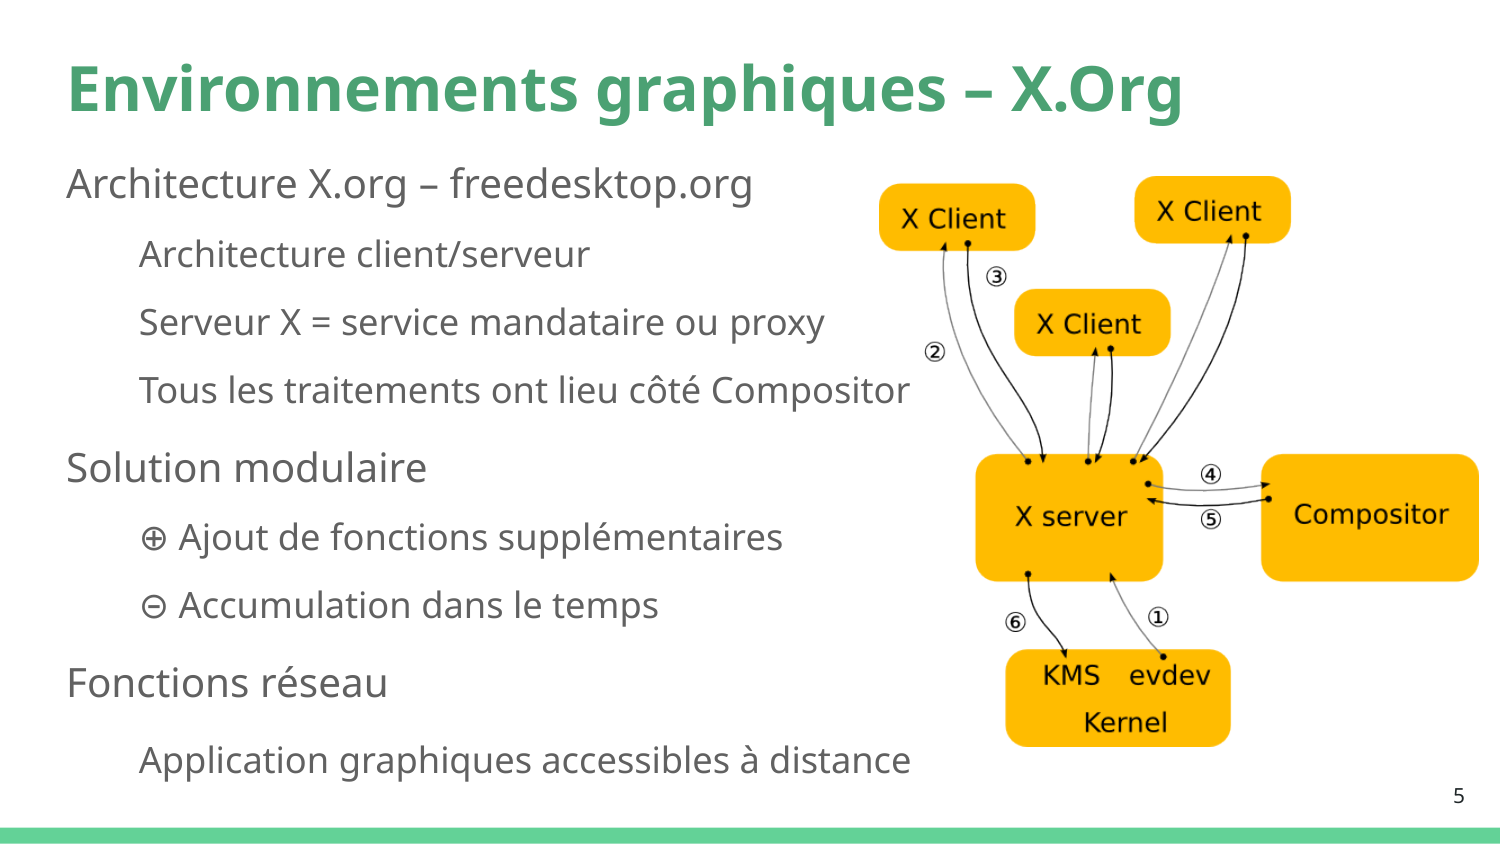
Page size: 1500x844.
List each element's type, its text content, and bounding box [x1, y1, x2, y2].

picture [879, 176, 1479, 747]
list Architecture X.org – freedesktop.org Architecture client/serveur Serveur X = service mandataire ou proxy Tous les traitements ont lieu côté Compositor Solution modulaire ⊕ Ajout de fonctions supplémentaires ⊝ Accumulation dans le temps Fonctions réseau Application graphiques accessibles à distance [51, 136, 1449, 798]
title Environnements graphiques – X.Org [51, 23, 1449, 117]
slide_number <numéro> [1389, 764, 1480, 830]
